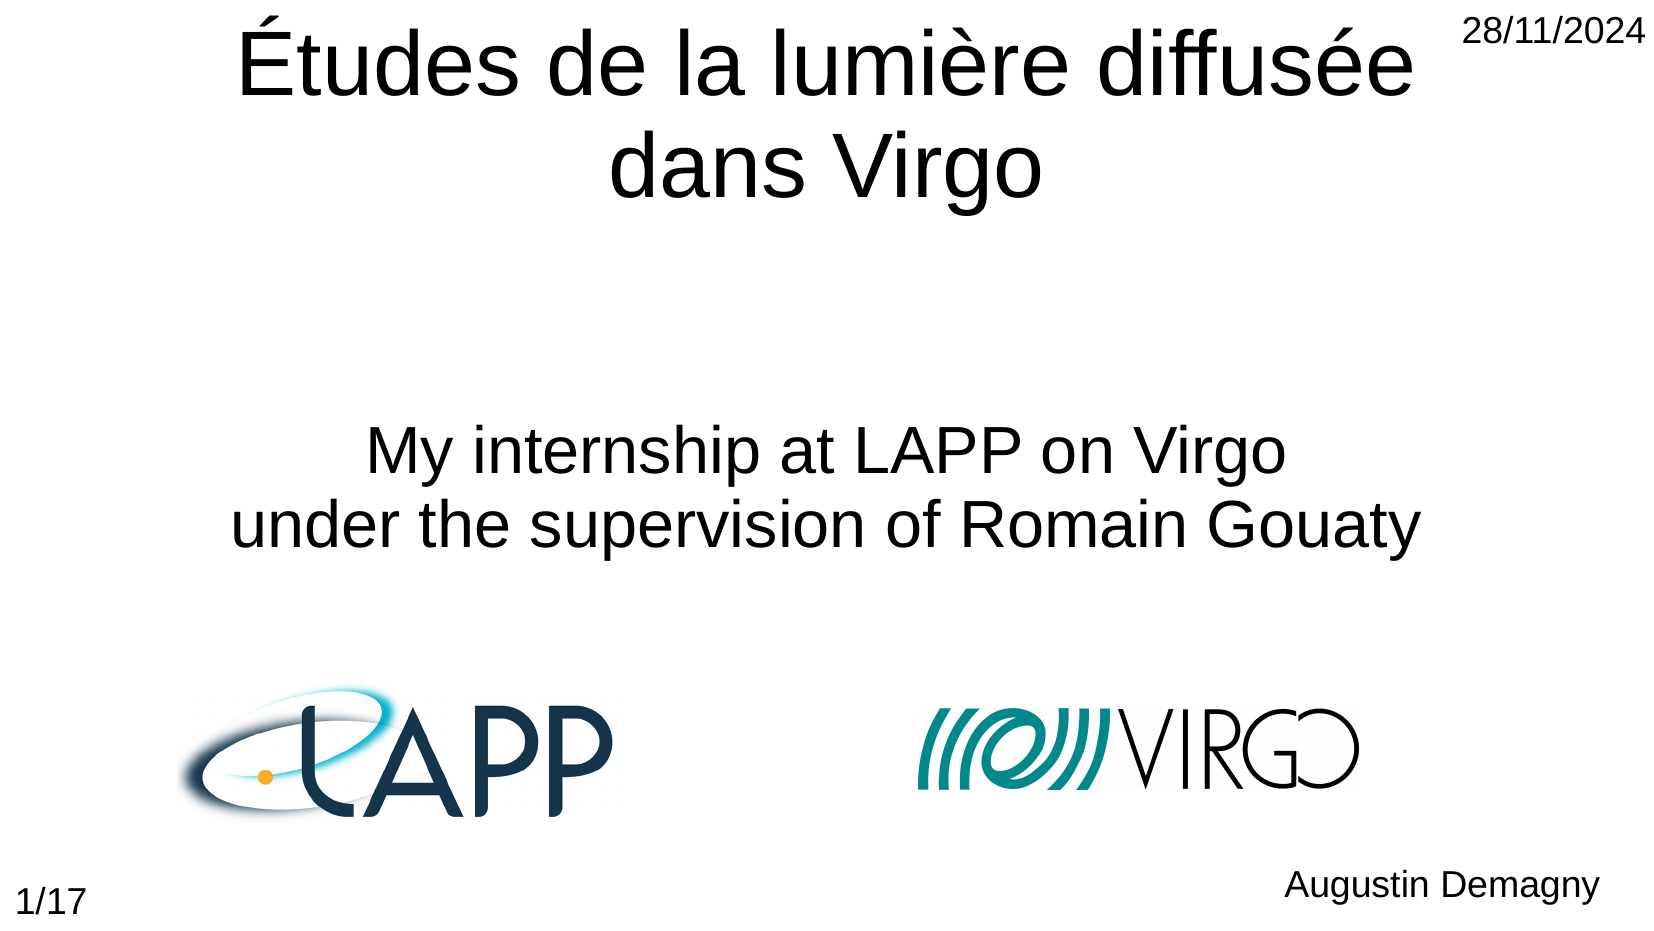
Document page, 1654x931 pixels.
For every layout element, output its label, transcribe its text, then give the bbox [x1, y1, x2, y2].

picture [918, 708, 1359, 790]
text_box Augustin Demagny [1269, 856, 1654, 931]
text_box <numéro>/17 [0, 873, 296, 931]
picture [177, 679, 621, 825]
text_box 28/11/2024 [1446, 2, 1654, 60]
title Études de la lumière diffusée dans Virgo [147, 12, 1506, 217]
subtitle My internship at LAPP on Virgo under the supervision of Romain Gouaty [82, 217, 1571, 758]
